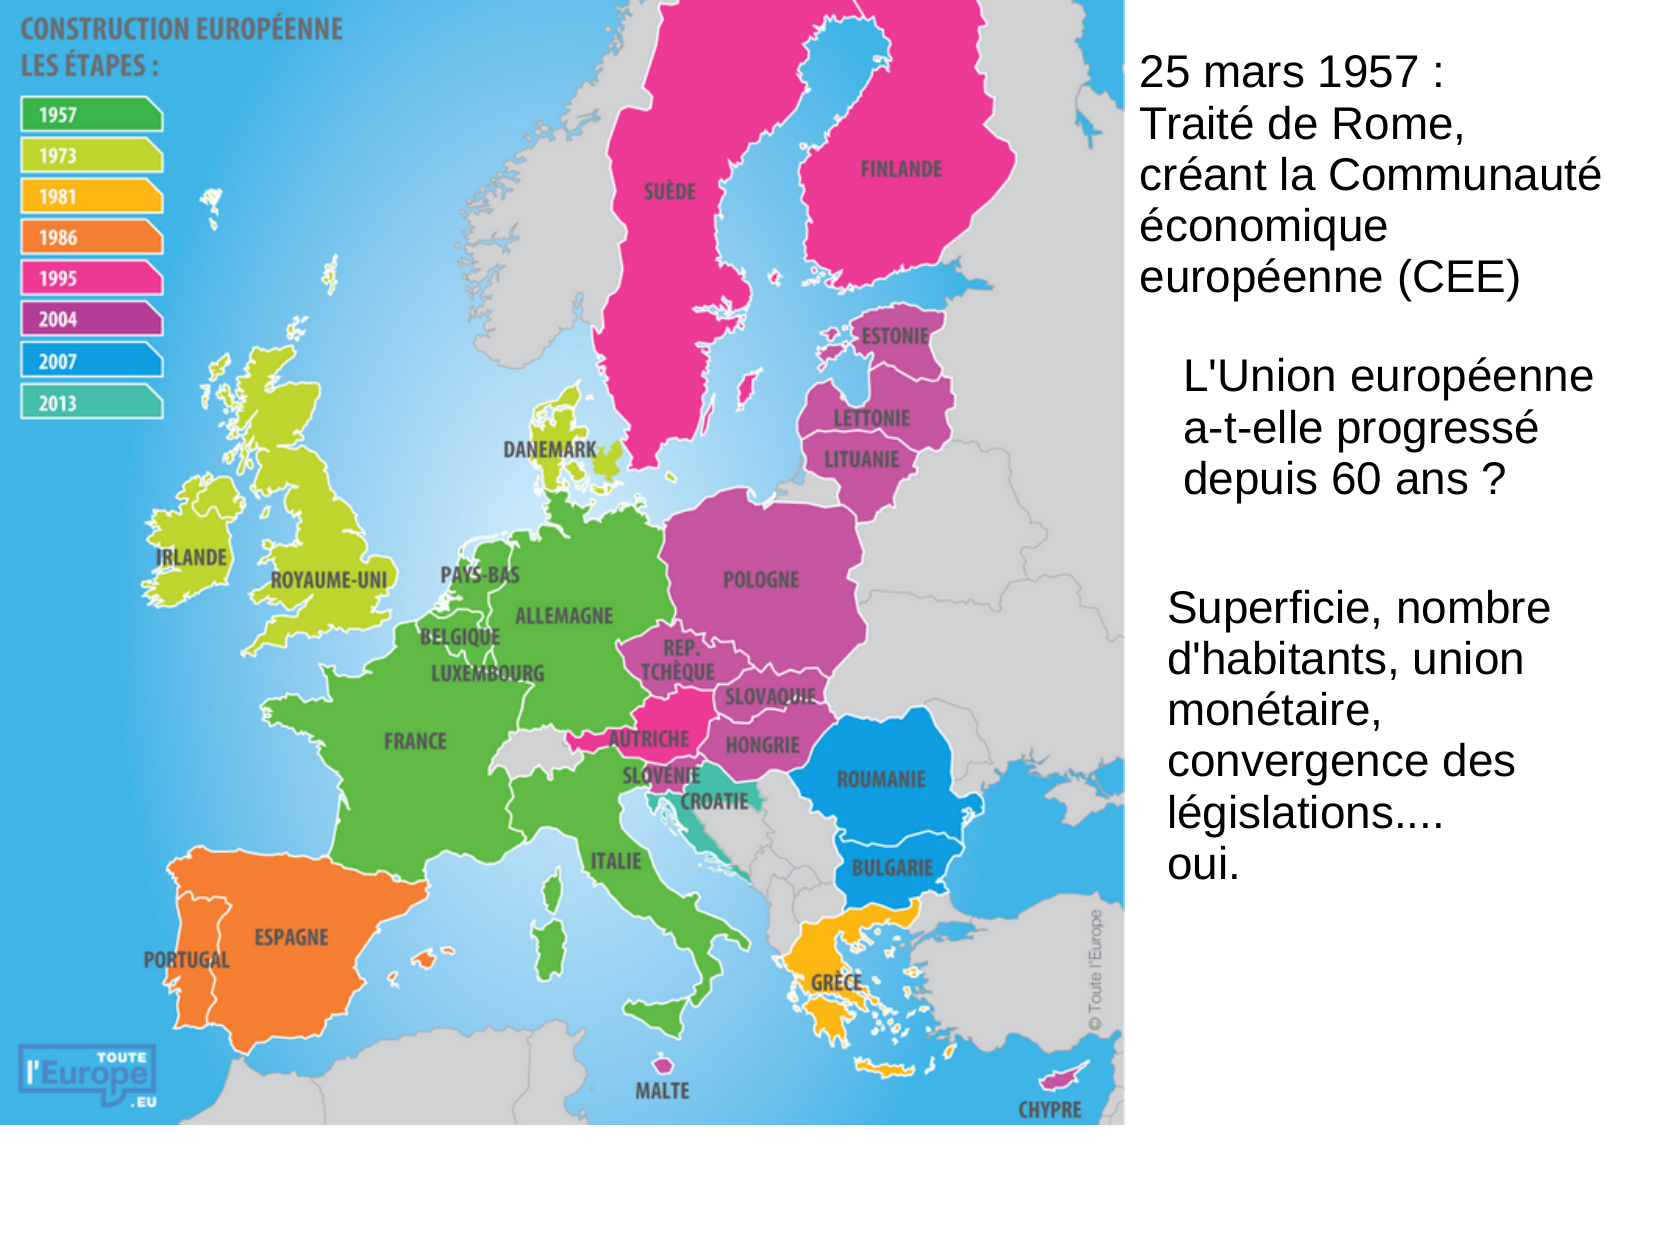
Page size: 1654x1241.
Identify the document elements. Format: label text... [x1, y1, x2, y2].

picture [0, 0, 1125, 1125]
text_box Superficie, nombre d'habitants, union monétaire, convergence des législations.... oui. [1152, 574, 1594, 1000]
text_box 25 mars 1957 : Traité de Rome, créant la Communauté économique européenne (CEE) [1124, 39, 1654, 362]
text_box L'Union européenne a-t-elle progressé depuis 60 ans ? [1168, 362, 1630, 512]
